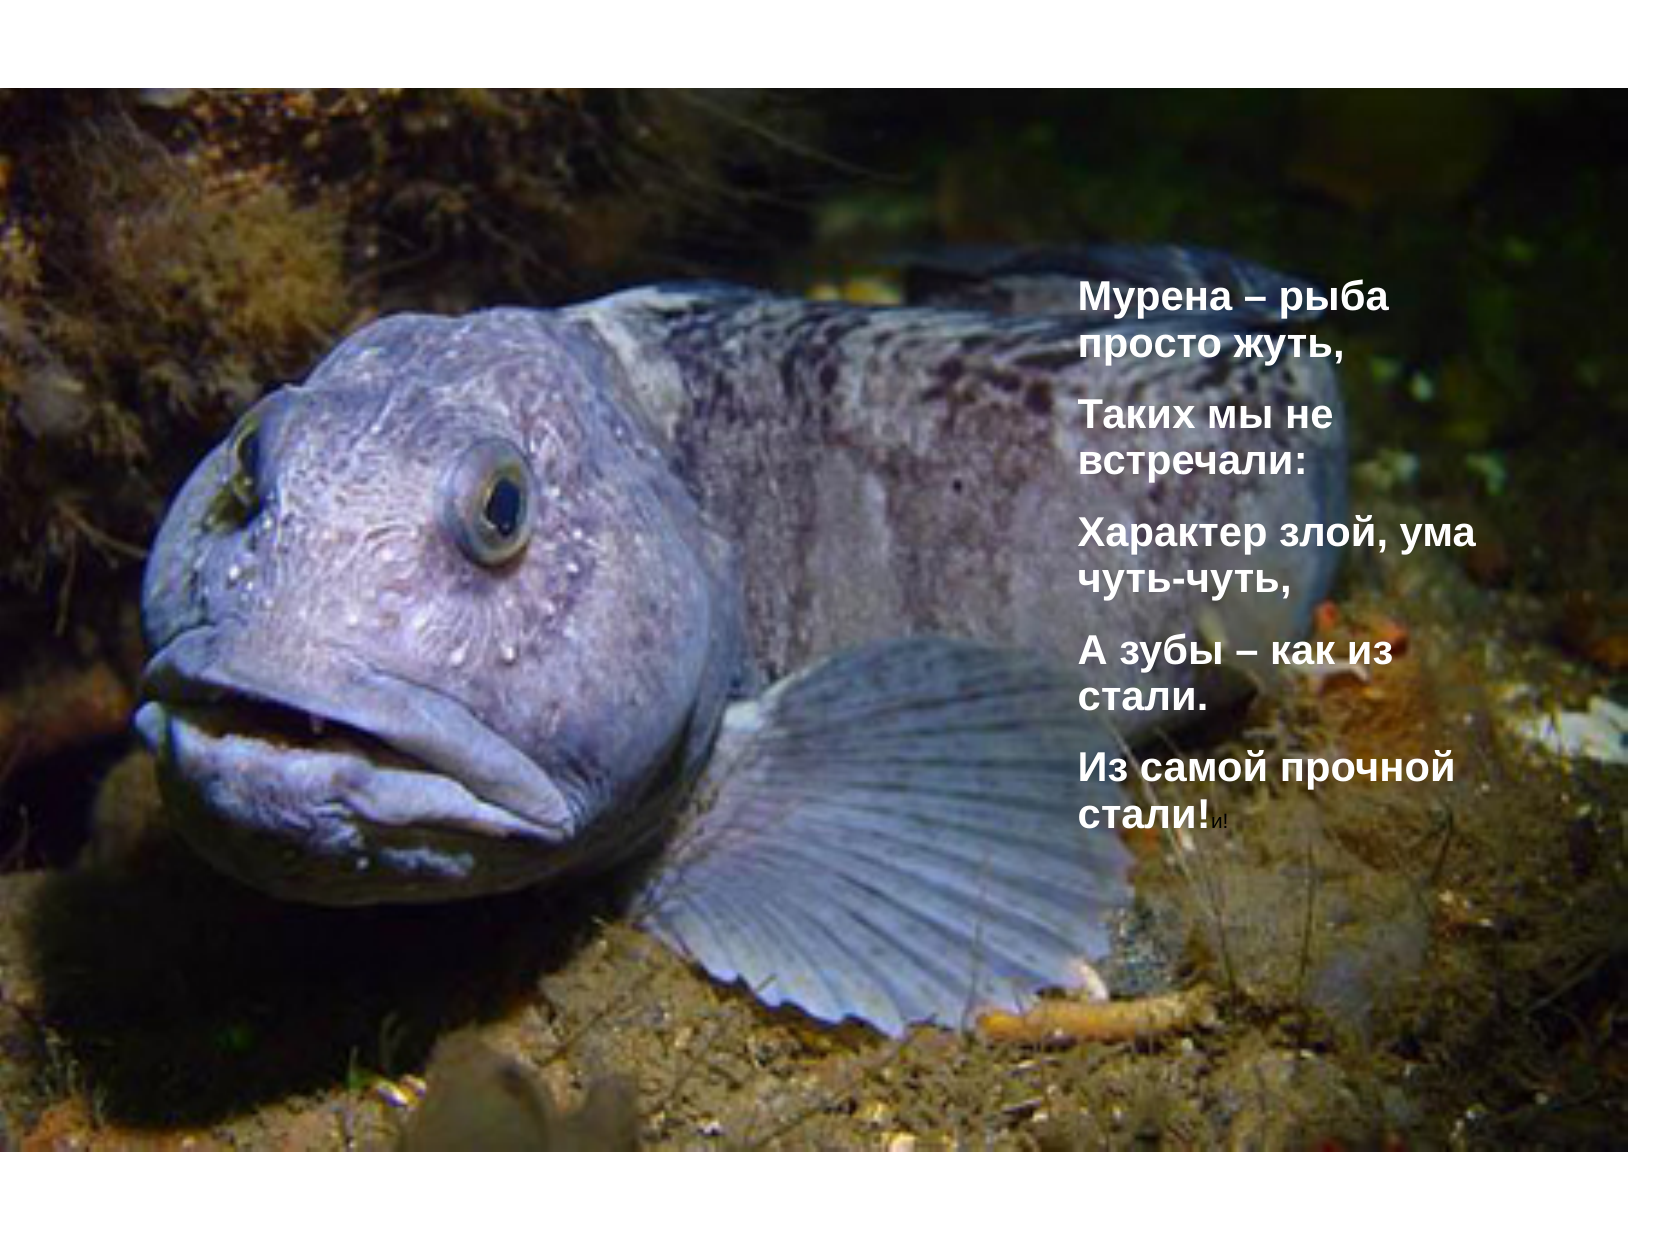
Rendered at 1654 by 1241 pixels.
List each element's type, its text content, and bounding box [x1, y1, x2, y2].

text_box Мурена – рыба просто жуть, Таких мы не встречали: Характер злой, ума чуть-чуть, А зубы – как из стали. Из самой прочной стали!и! [1062, 265, 1506, 945]
picture [0, 88, 1628, 1152]
